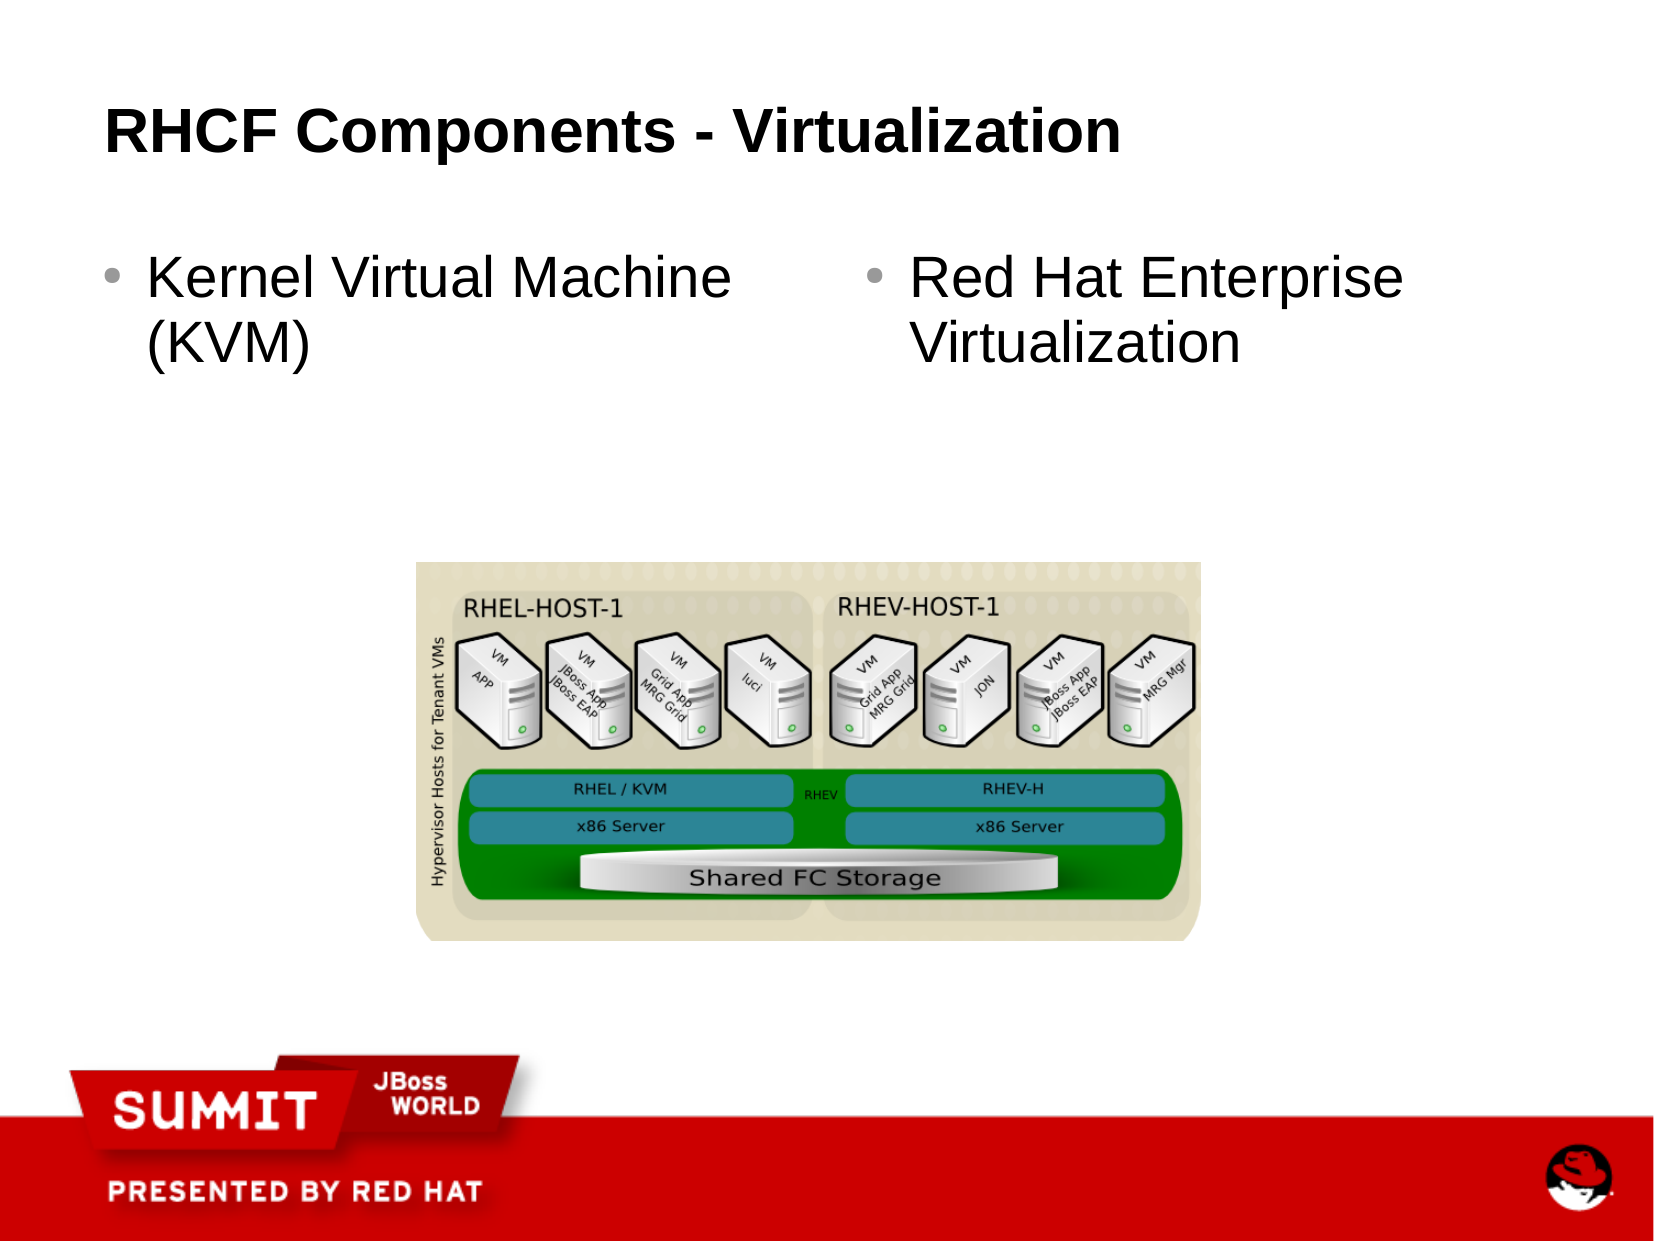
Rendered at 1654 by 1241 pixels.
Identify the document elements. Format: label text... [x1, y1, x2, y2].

title RHCF Components - Virtualization [82, 37, 1571, 226]
picture [0, 1043, 1654, 1241]
picture [416, 562, 1201, 941]
list Red Hat Enterprise Virtualization [849, 244, 1576, 624]
list Kernel Virtual Machine (KVM) [86, 244, 814, 624]
